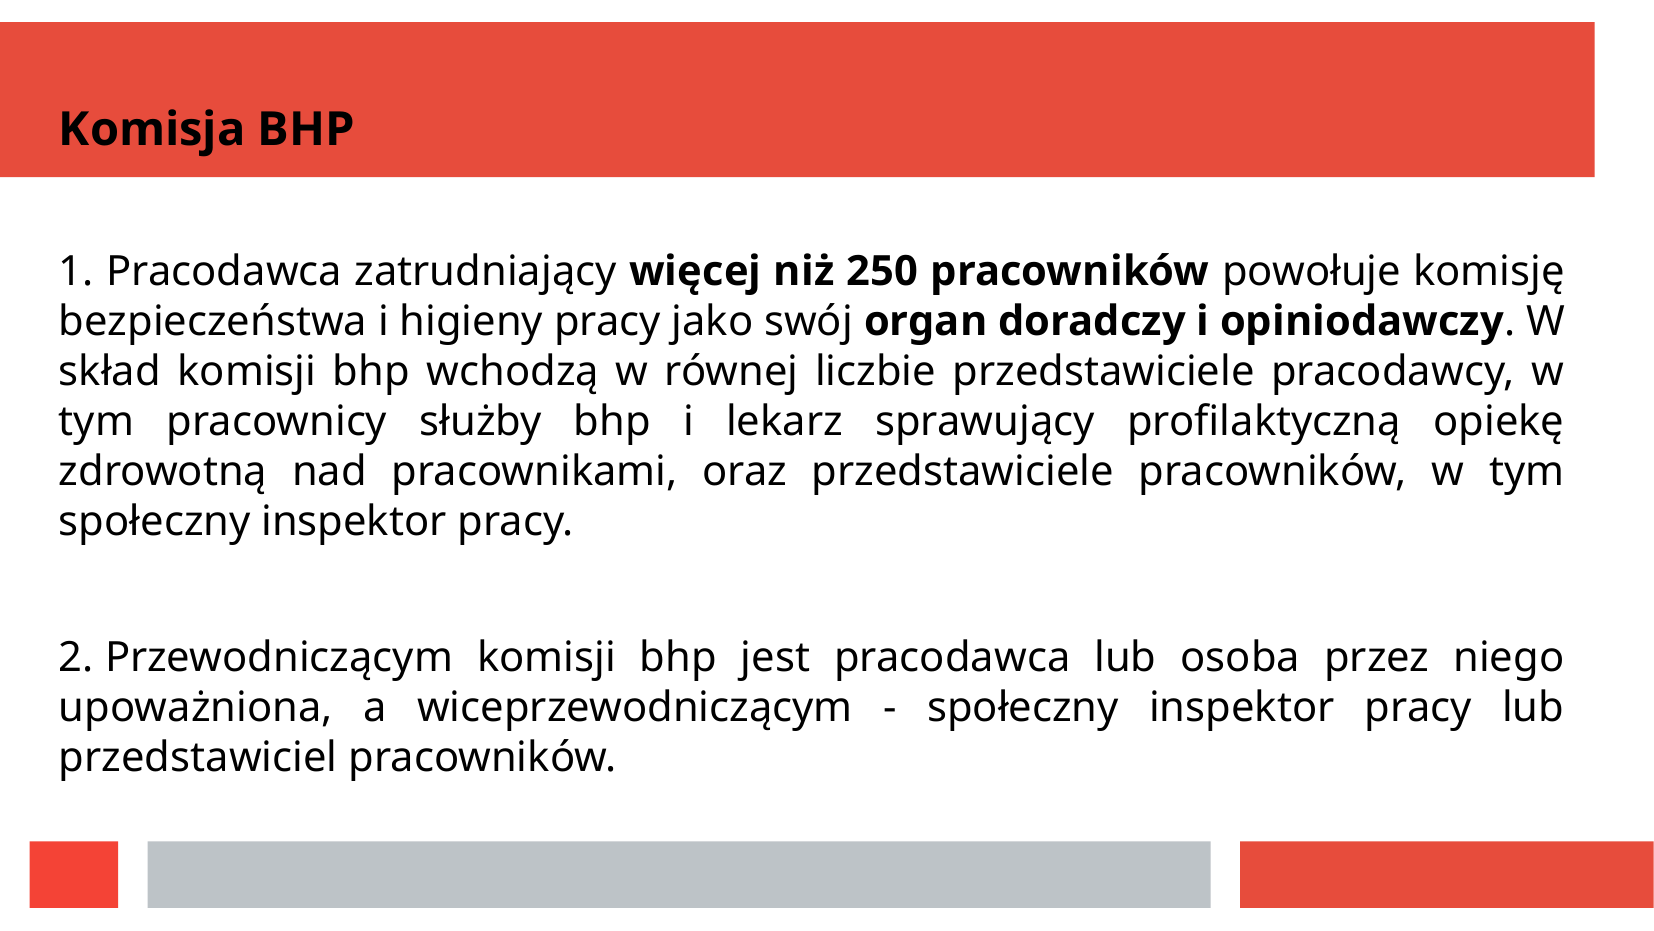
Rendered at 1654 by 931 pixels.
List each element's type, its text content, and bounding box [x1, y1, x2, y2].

subtitle 1. Pracodawca zatrudniający więcej niż 250 pracowników powołuje komisję bezpieczeństwa i higieny pracy jako swój organ doradczy i opiniodawczy. W skład komisji bhp wchodzą w równej liczbie przedstawiciele pracodawcy, w tym pracownicy służby bhp i lekarz sprawujący profilaktyczną opiekę zdrowotną nad pracownikami, oraz przedstawiciele pracowników, w tym społeczny inspektor pracy. 2. Przewodniczącym komisji bhp jest pracodawca lub osoba przez niego upoważniona, a wiceprzewodniczącym - społeczny inspektor pracy lub przedstawiciel pracowników. [59, 243, 1565, 820]
title Komisja BHP [59, 44, 1595, 156]
